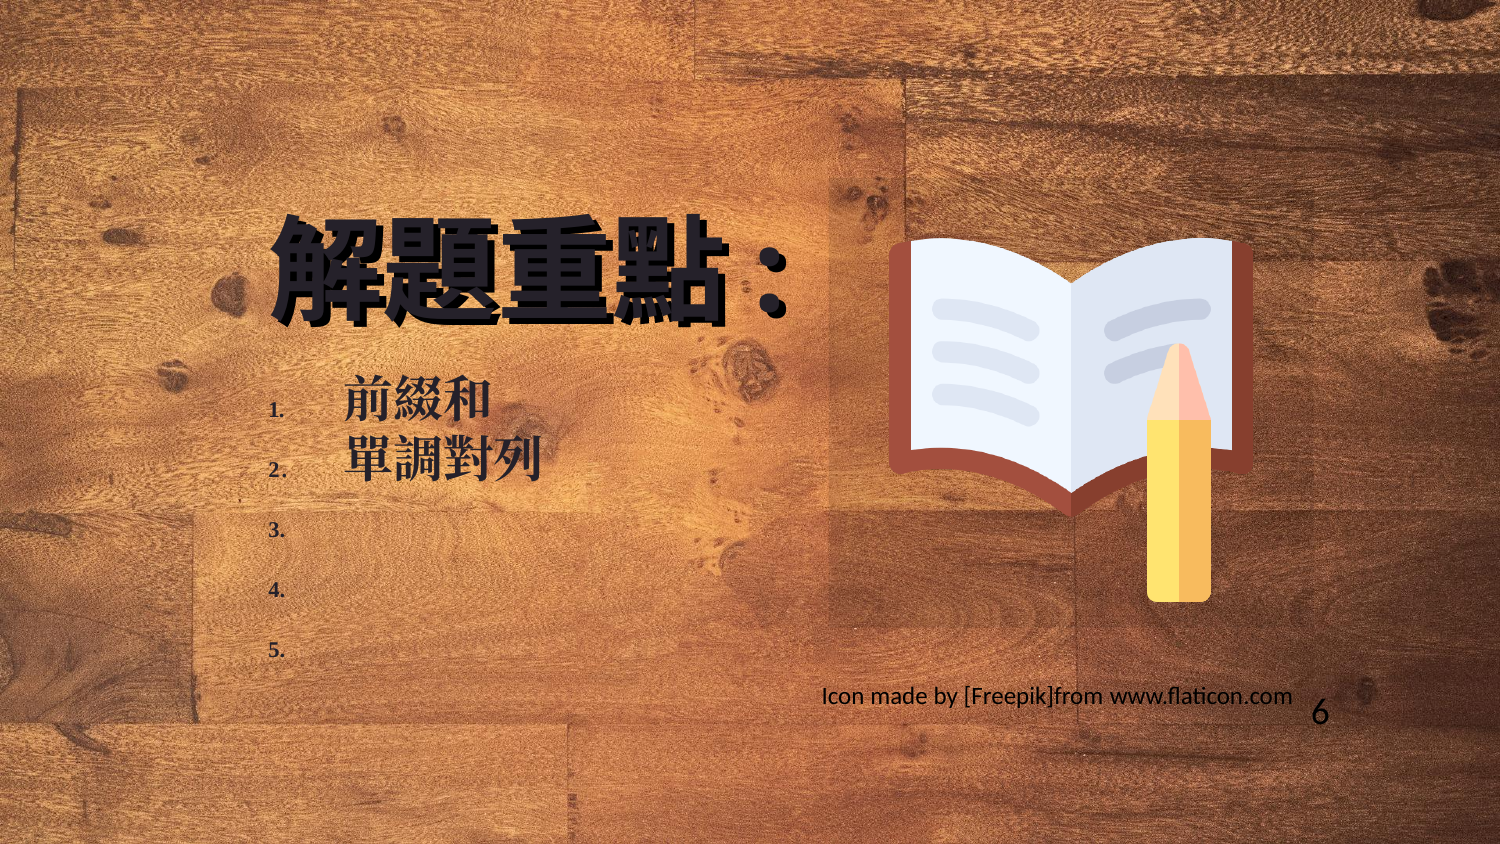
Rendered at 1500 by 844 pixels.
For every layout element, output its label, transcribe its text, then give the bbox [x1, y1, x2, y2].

text_box 6 [1295, 672, 1386, 737]
text_box [829, 178, 1314, 628]
text_box Icon made by [Freepik]from www.flaticon.com [807, 672, 1367, 717]
picture [889, 238, 1253, 602]
title 解題重點: [253, 158, 784, 350]
subtitle 前綴和 單調對列 [253, 352, 807, 656]
